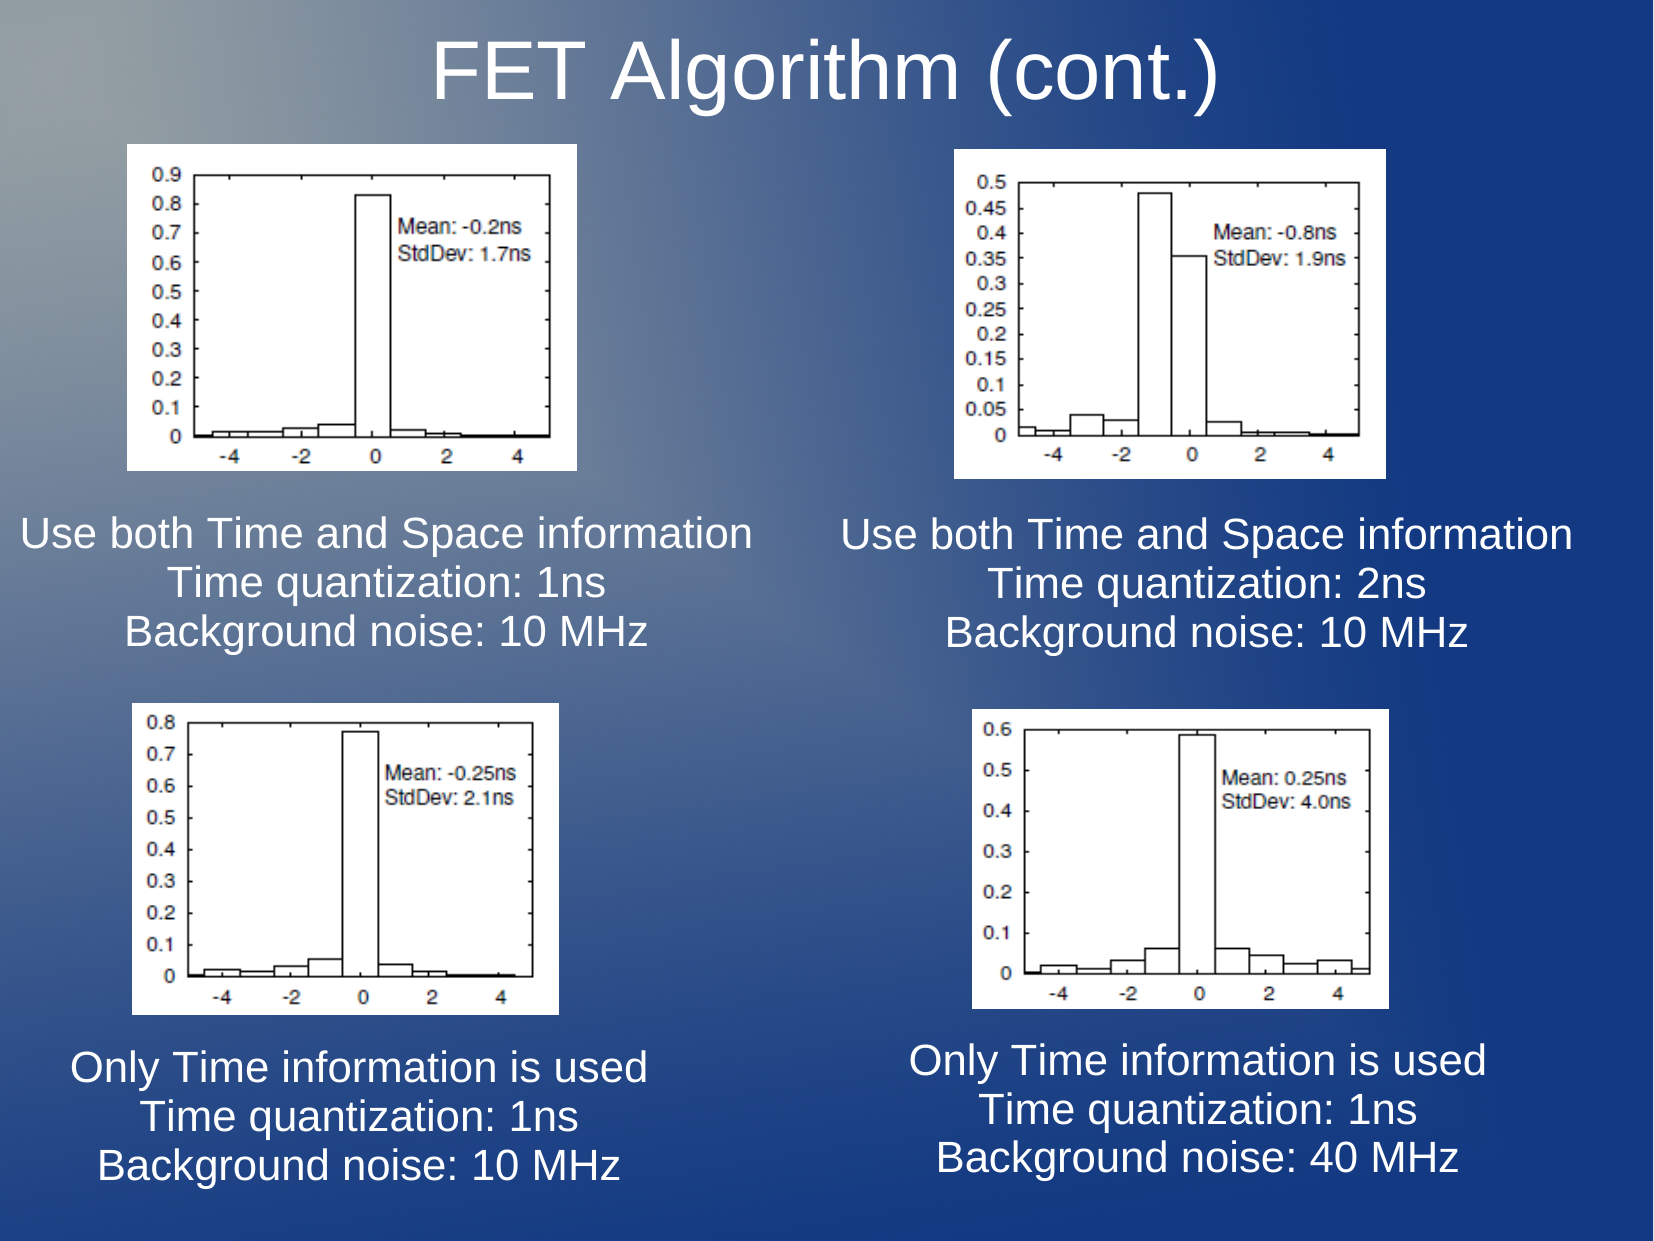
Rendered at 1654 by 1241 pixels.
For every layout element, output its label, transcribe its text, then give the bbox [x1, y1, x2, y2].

text_box Use both Time and Space information Time quantization: 1ns Background noise: 10 MHz [4, 502, 835, 667]
text_box Only Time information is used Time quantization: 1ns Background noise: 10 MHz [55, 1036, 664, 1201]
title FET Algorithm (cont.) [82, 16, 1571, 126]
text_box Use both Time and Space information Time quantization: 2ns Background noise: 10 MHz [825, 503, 1653, 668]
text_box Only Time information is used Time quantization: 1ns Background noise: 40 MHz [893, 1028, 1503, 1193]
picture [0, 0, 1654, 1241]
